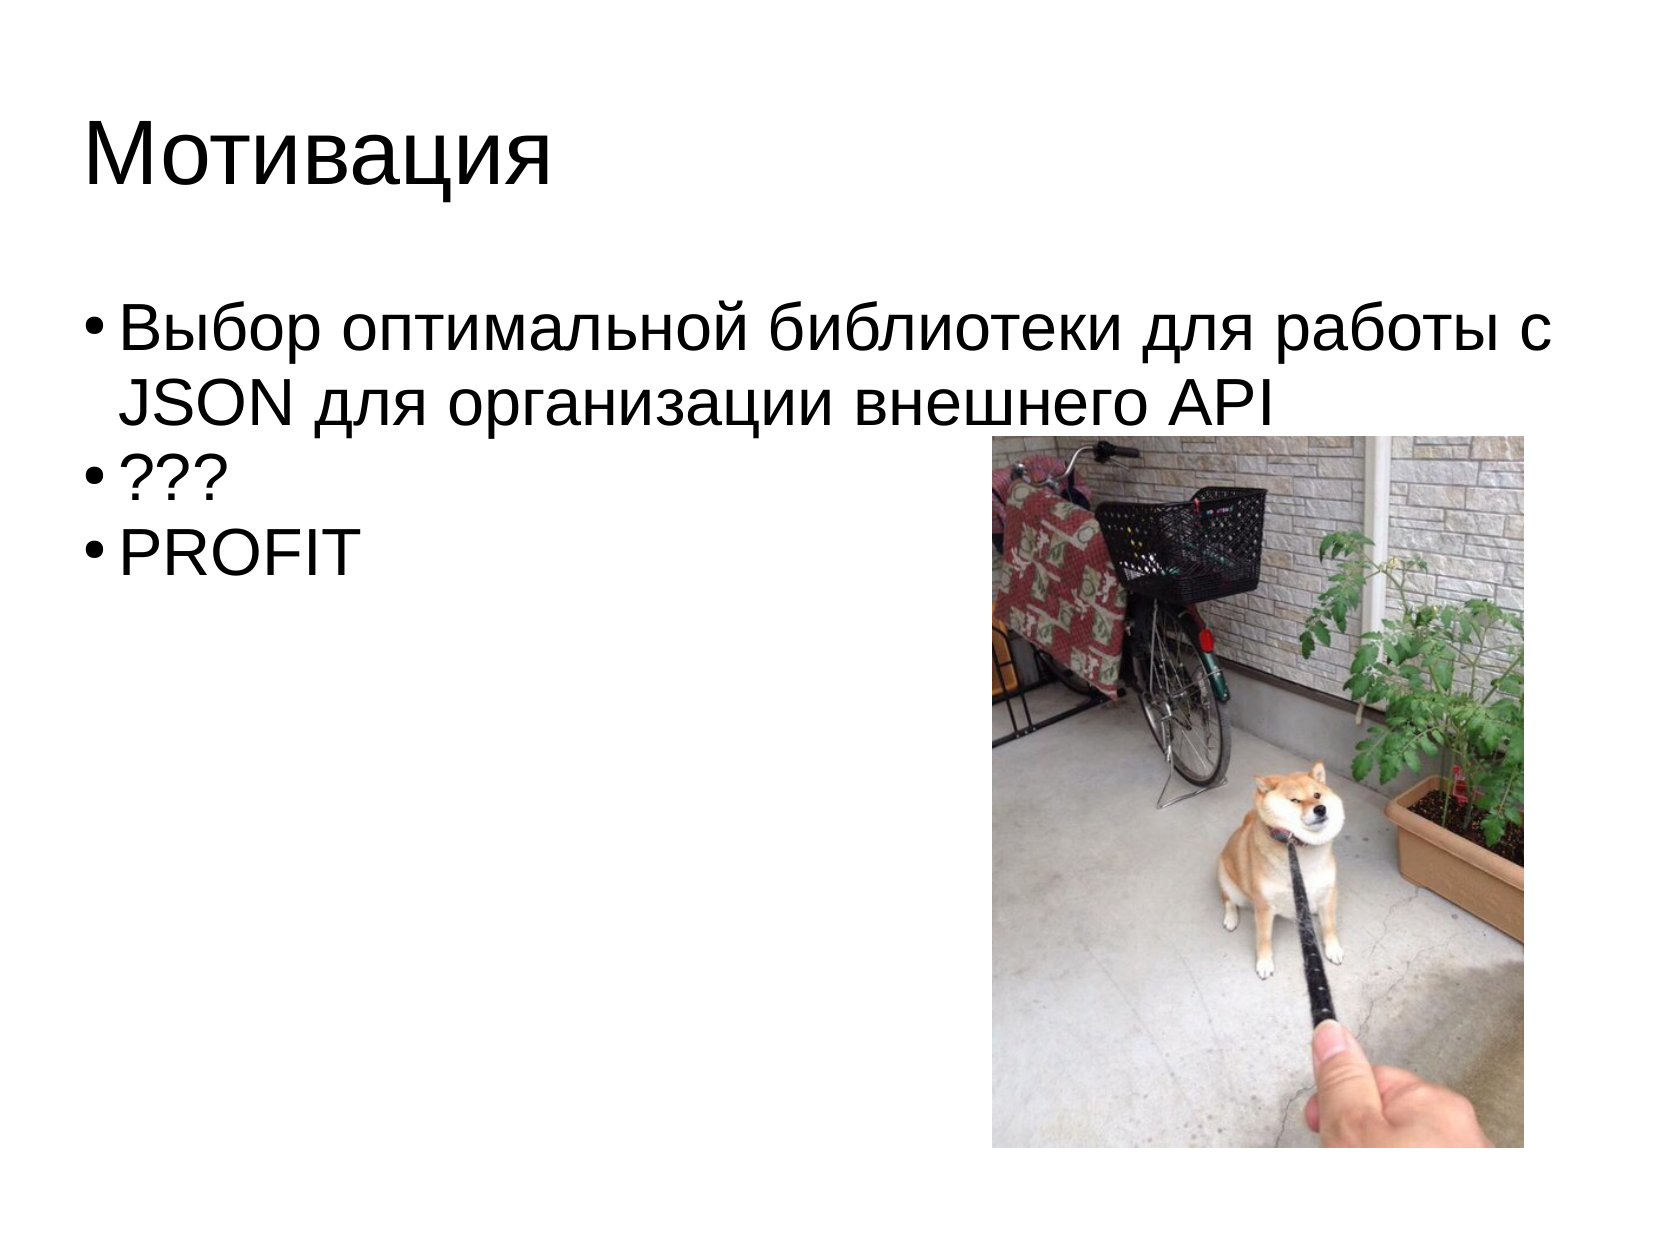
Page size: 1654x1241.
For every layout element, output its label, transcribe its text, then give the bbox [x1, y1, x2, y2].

title Мотивация [82, 49, 1571, 257]
picture [992, 436, 1524, 1148]
subtitle Выбор оптимальной библиотеки для работы с JSON для организации внешнего API ??? PROFIT [82, 290, 1571, 1010]
